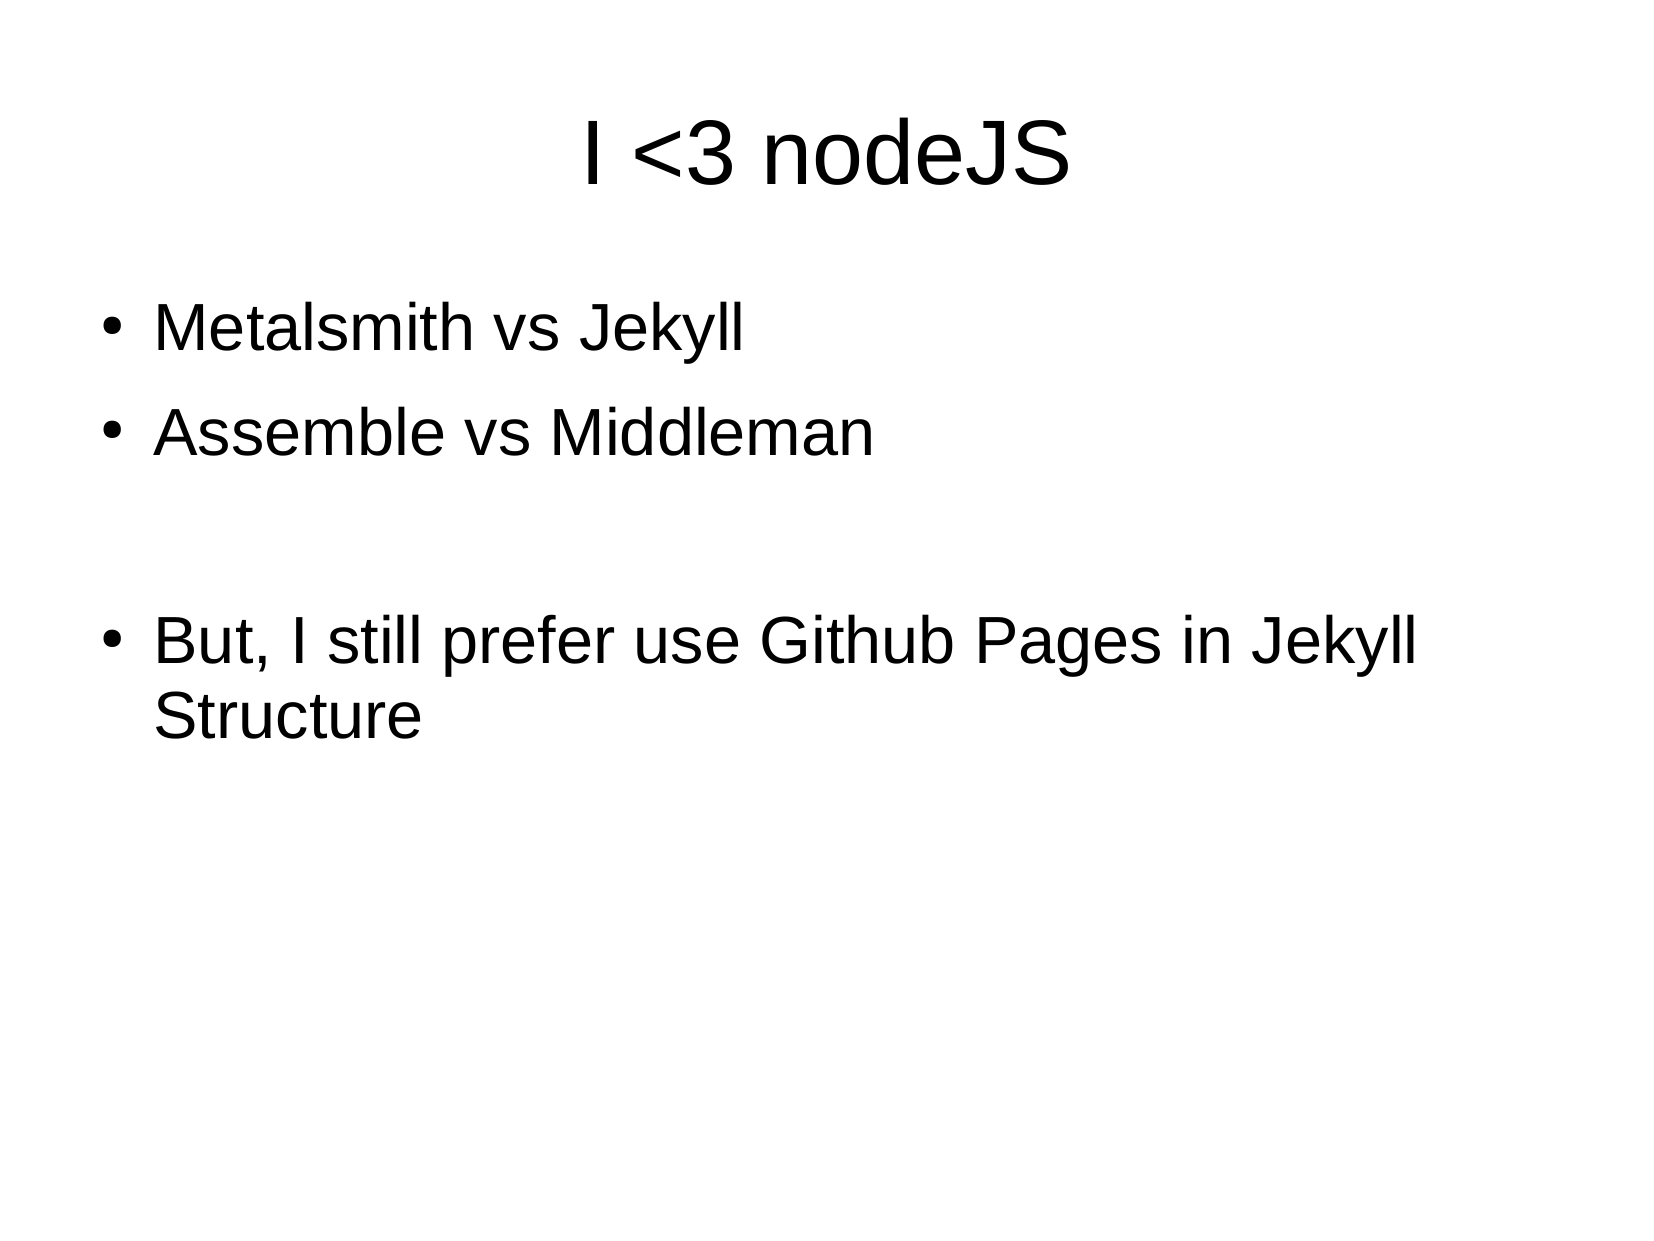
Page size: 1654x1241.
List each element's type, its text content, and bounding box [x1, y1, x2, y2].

title I <3 nodeJS [82, 49, 1571, 257]
list Metalsmith vs Jekyll Assemble vs Middleman But, I still prefer use Github Pages in Jekyll Structure [82, 290, 1571, 1010]
